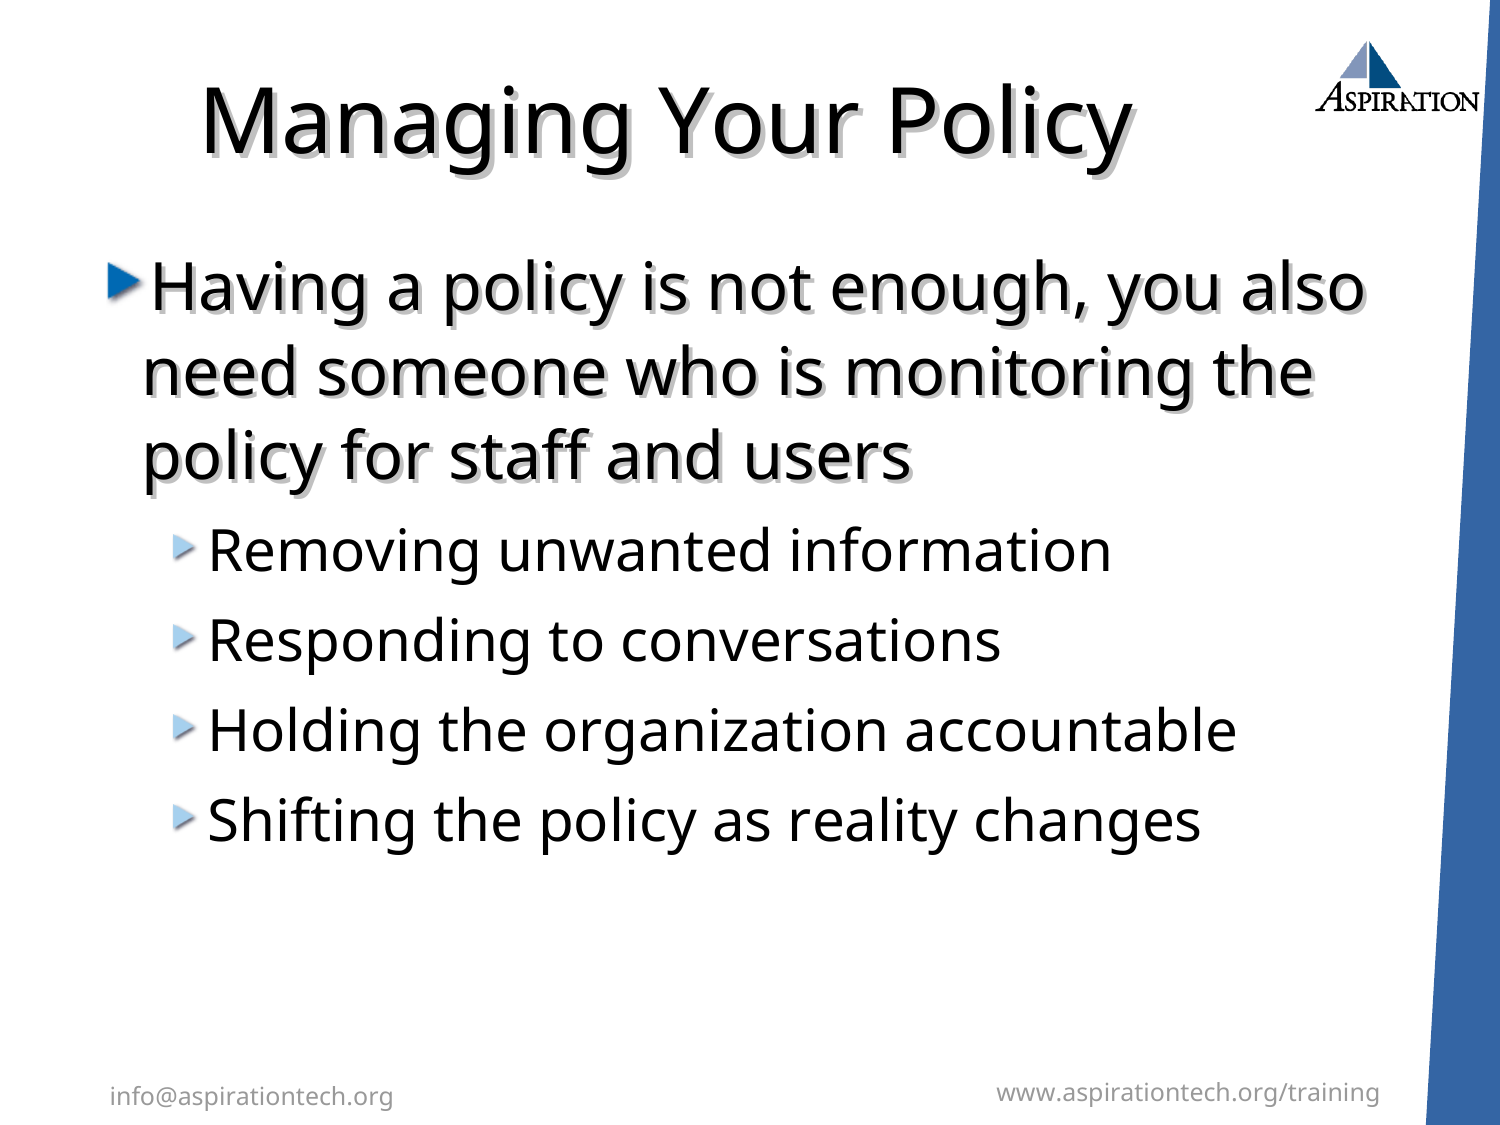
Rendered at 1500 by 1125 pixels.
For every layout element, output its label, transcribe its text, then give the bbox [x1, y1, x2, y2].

picture [1315, 41, 1480, 120]
list Having a policy is not enough, you also need someone who is monitoring the policy for staff and users Removing unwanted information Responding to conversations Holding the organization accountable Shifting the policy as reality changes [49, 238, 1447, 892]
title Managing Your Policy [49, 19, 1284, 206]
